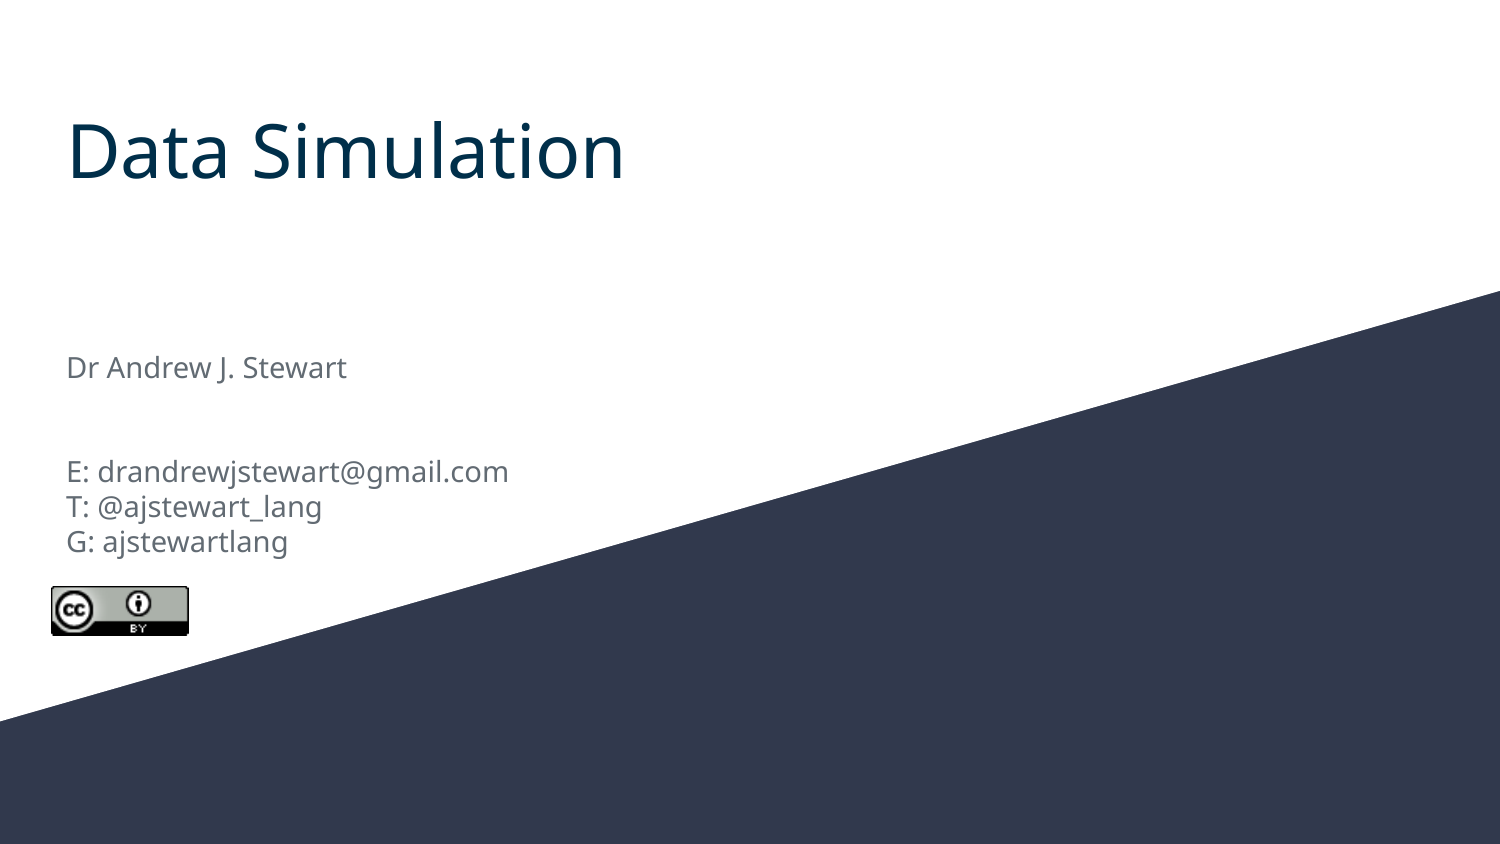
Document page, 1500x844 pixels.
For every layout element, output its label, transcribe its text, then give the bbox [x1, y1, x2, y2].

picture [51, 586, 189, 636]
subtitle Dr Andrew J. Stewart E: drandrewjstewart@gmail.com T: @ajstewart_lang G: ajstewartlang [51, 298, 748, 421]
title Data Simulation [51, 88, 1449, 299]
